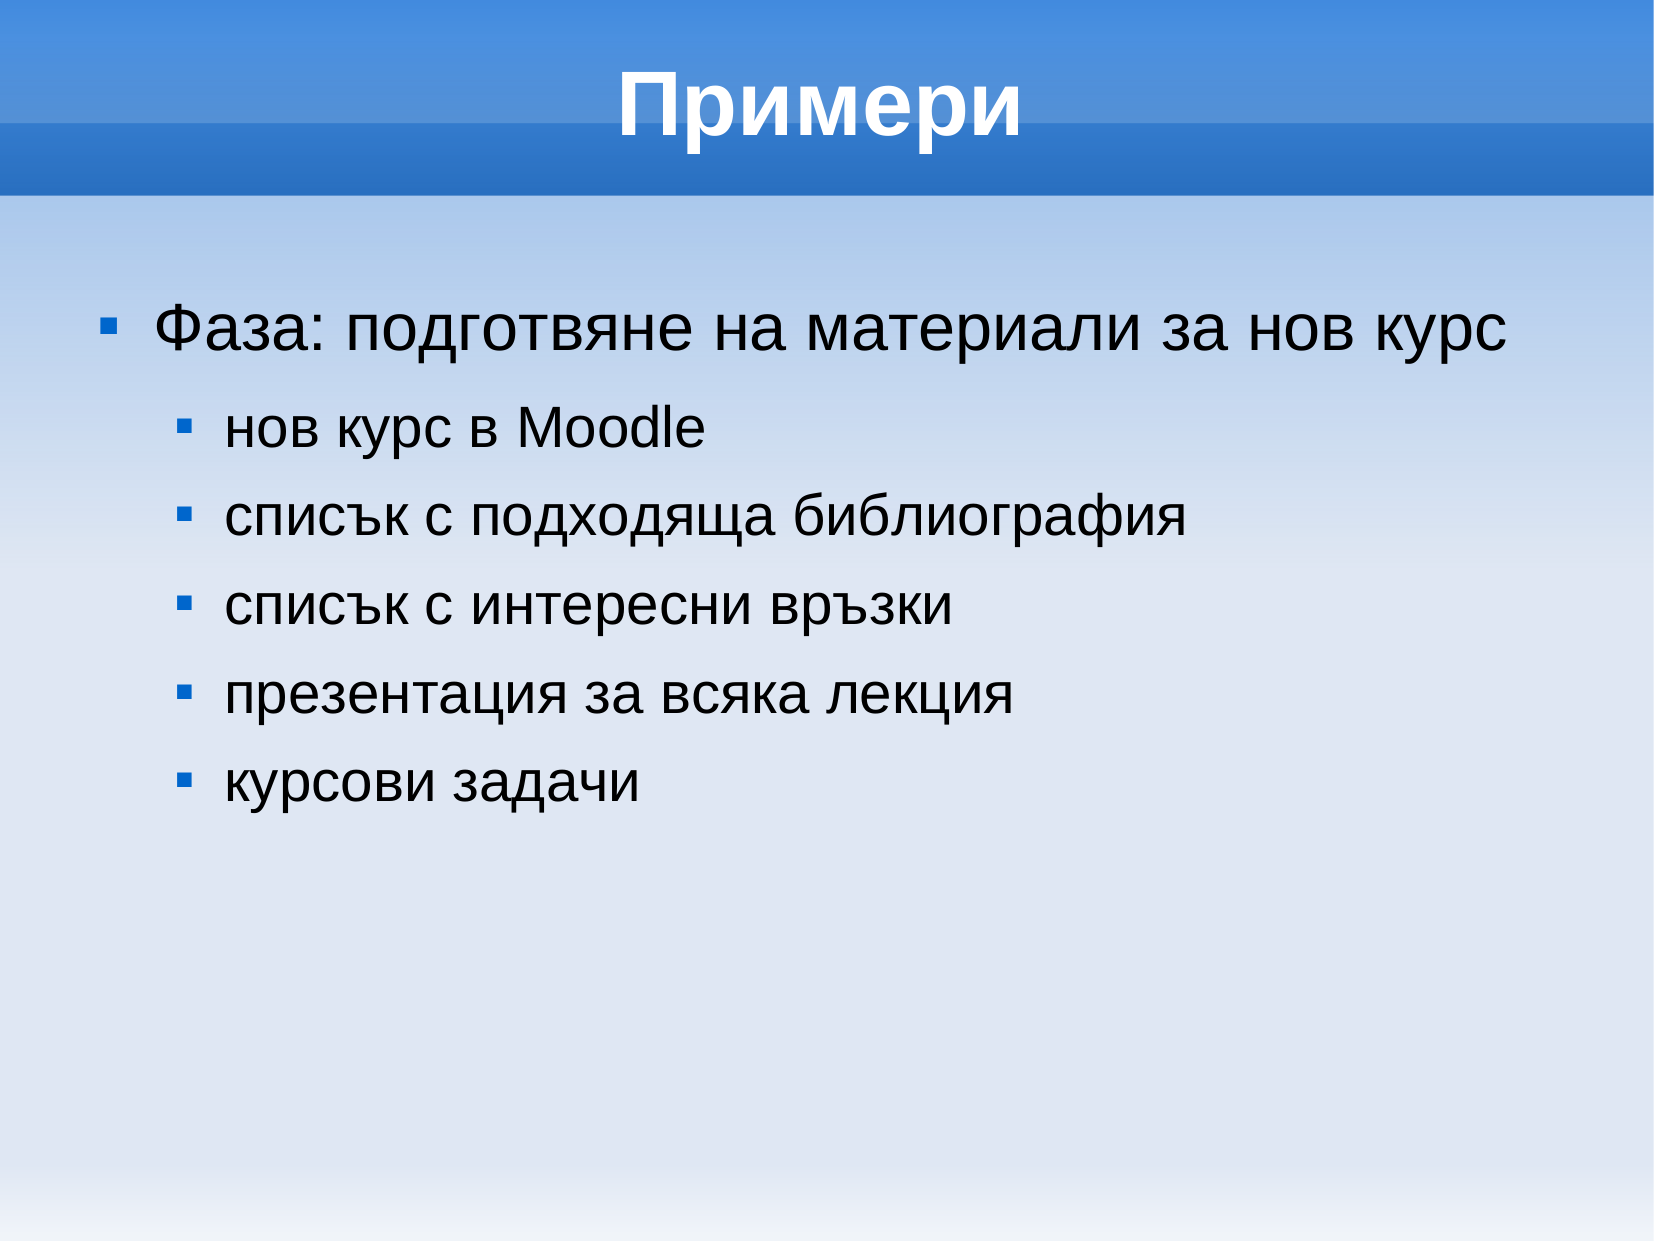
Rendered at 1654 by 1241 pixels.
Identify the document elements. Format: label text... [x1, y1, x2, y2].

picture [0, 0, 1654, 1241]
title Примери [76, 7, 1565, 200]
list Фаза: подготвяне на материали за нов курс нов курс в Moodle списък с подходяща библиография списък с интересни връзки презентация за всяка лекция курсови задачи [82, 290, 1571, 1094]
